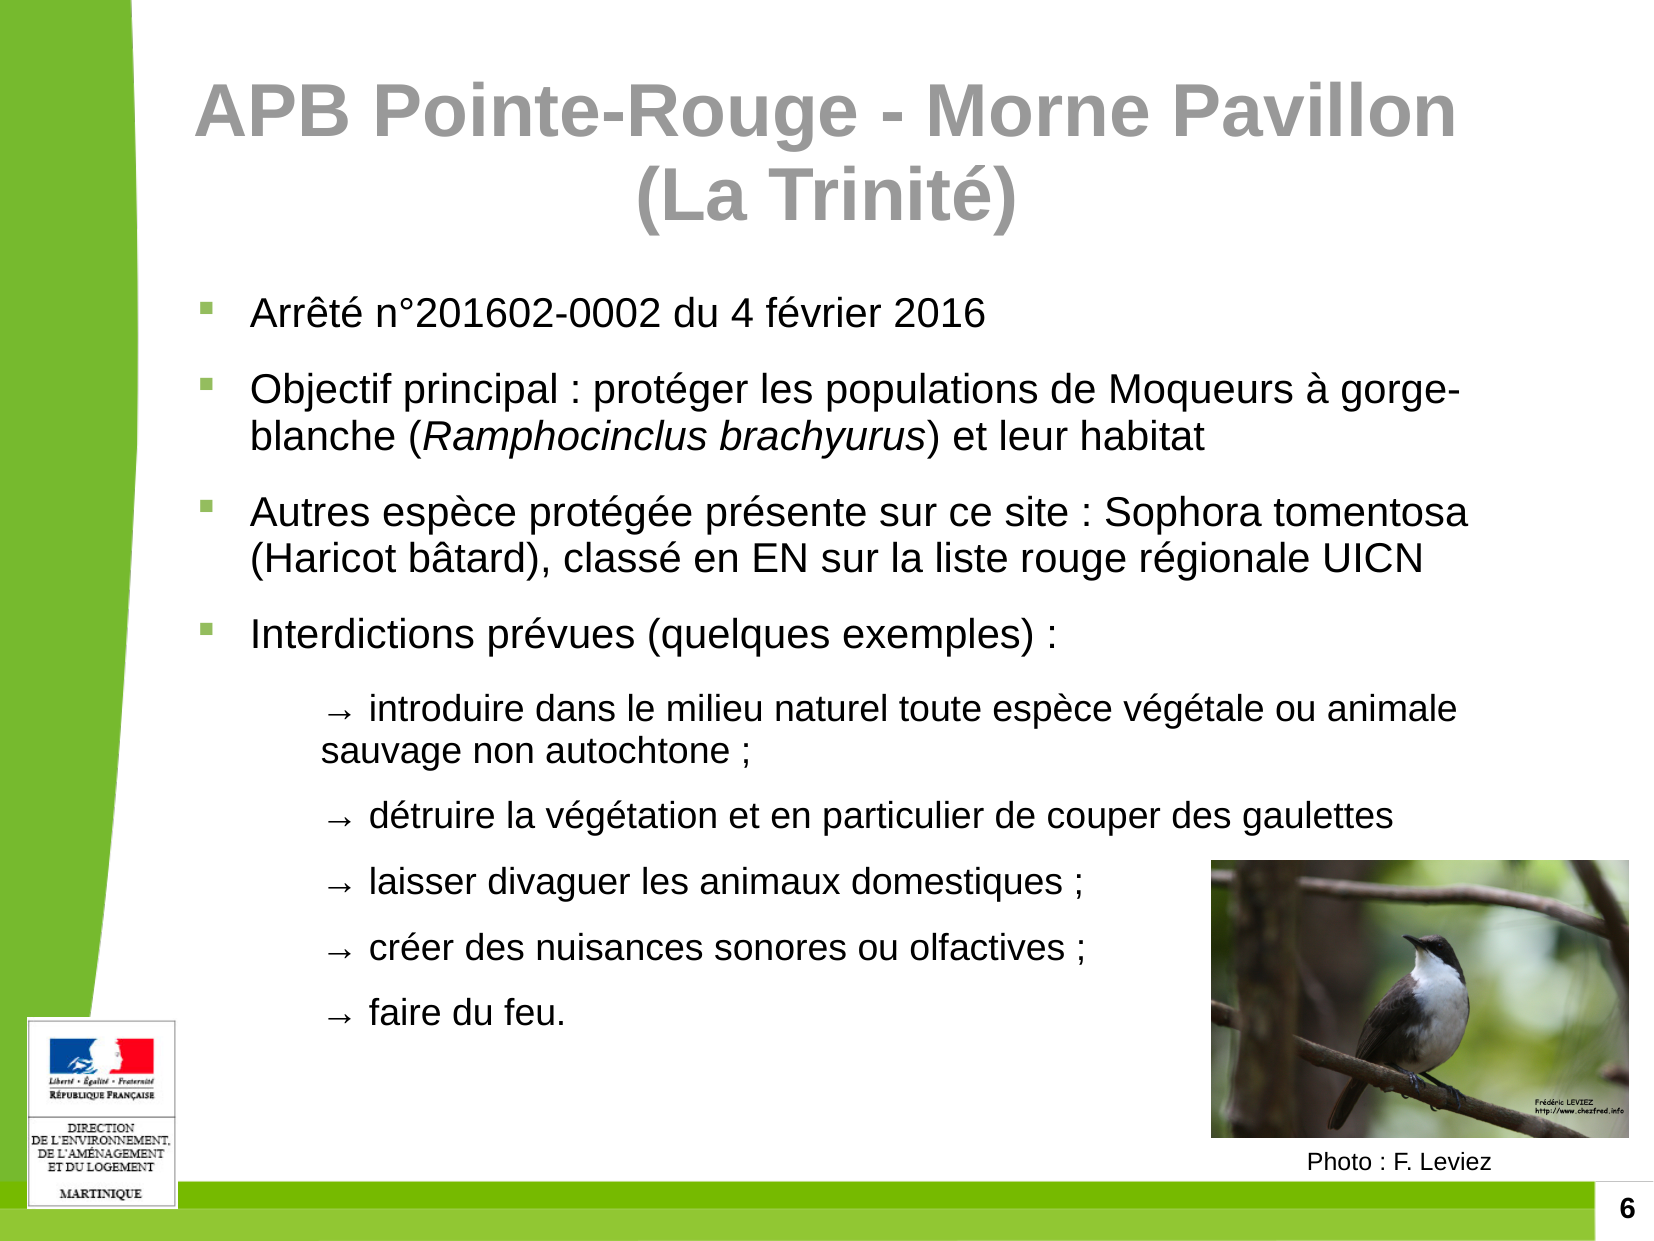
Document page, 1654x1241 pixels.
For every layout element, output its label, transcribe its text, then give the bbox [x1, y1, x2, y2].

text_box Photo : F. Leviez [1292, 1140, 1573, 1184]
picture [0, 0, 1654, 1241]
list Arrêté n°201602-0002 du 4 février 2016 Objectif principal : protéger les populations de Moqueurs à gorge- blanche (Ramphocinclus brachyurus) et leur habitat Autres espèce protégée présente sur ce site : Sophora tomentosa (Haricot bâtard), classé en EN sur la liste rouge régionale UICN Interdictions prévues (quelques exemples) : → introduire dans le milieu naturel toute espèce végétale ou animale sauvage non autochtone ; → détruire la végétation et en particulier de couper des gaulettes → laisser divaguer les animaux domestiques ; → créer des nuisances sonores ou olfactives ; → faire du feu. [179, 290, 1509, 1034]
title APB Pointe-Rouge - Morne Pavillon (La Trinité) [82, 49, 1571, 257]
